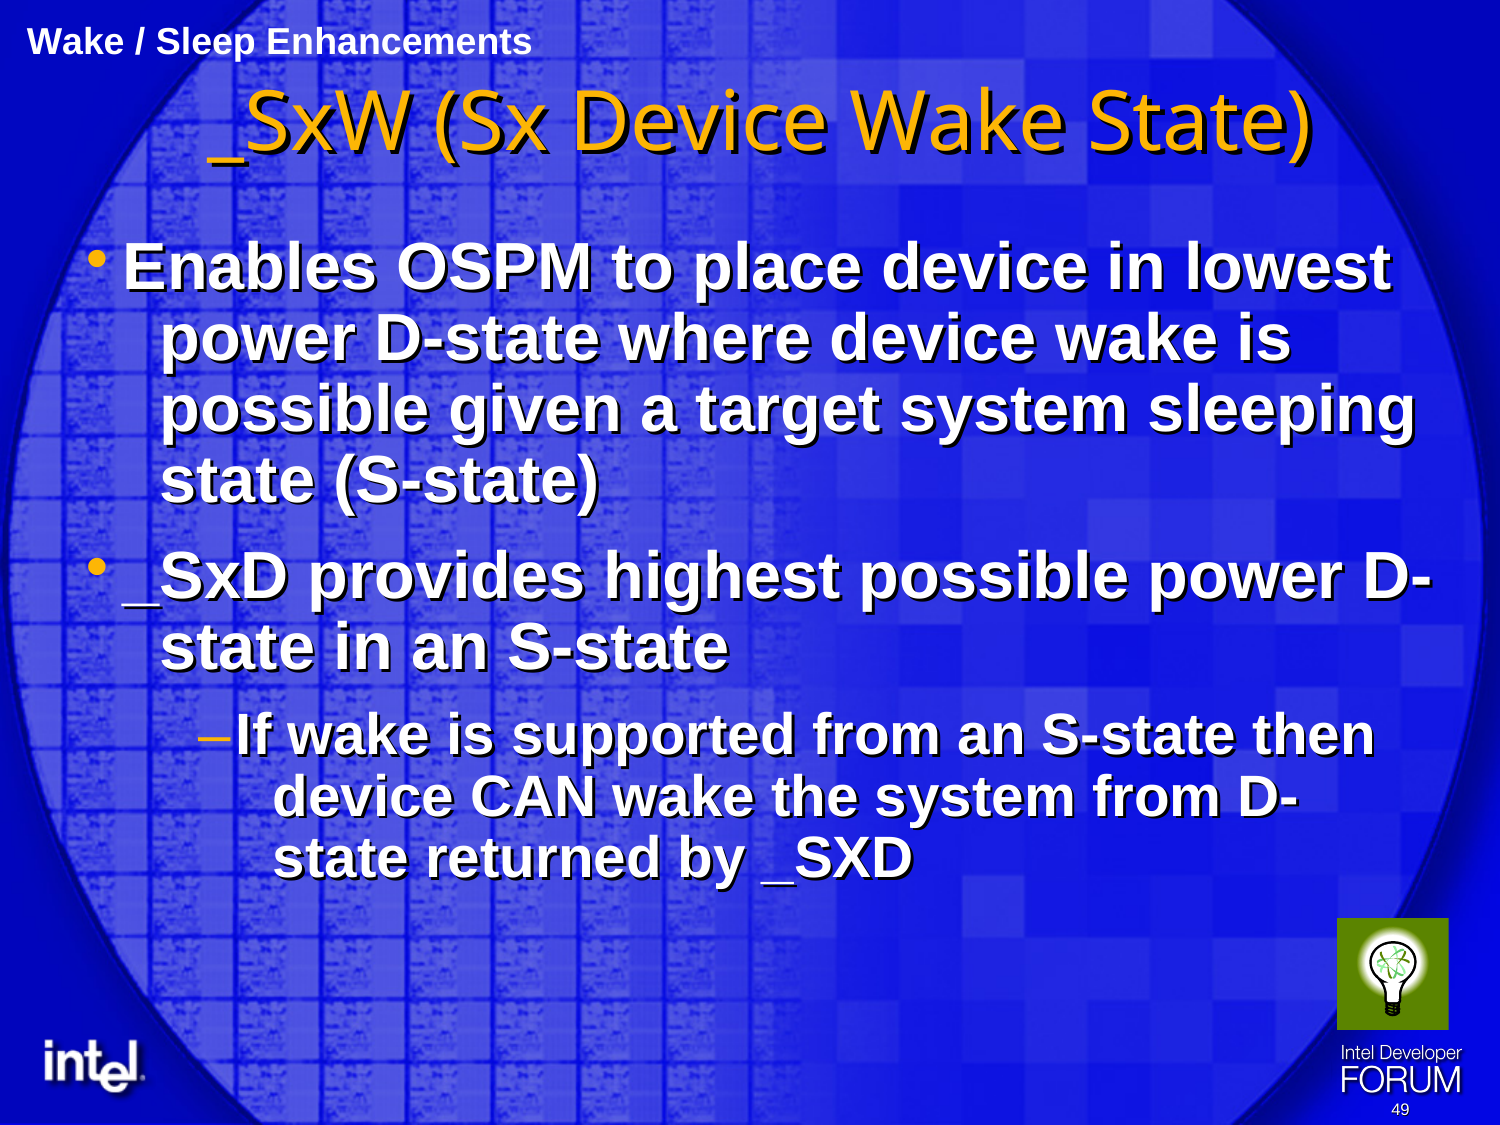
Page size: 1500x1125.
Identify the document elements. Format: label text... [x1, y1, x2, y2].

text_box Wake / Sleep Enhancements [12, 12, 551, 71]
picture [0, 0, 1500, 1125]
